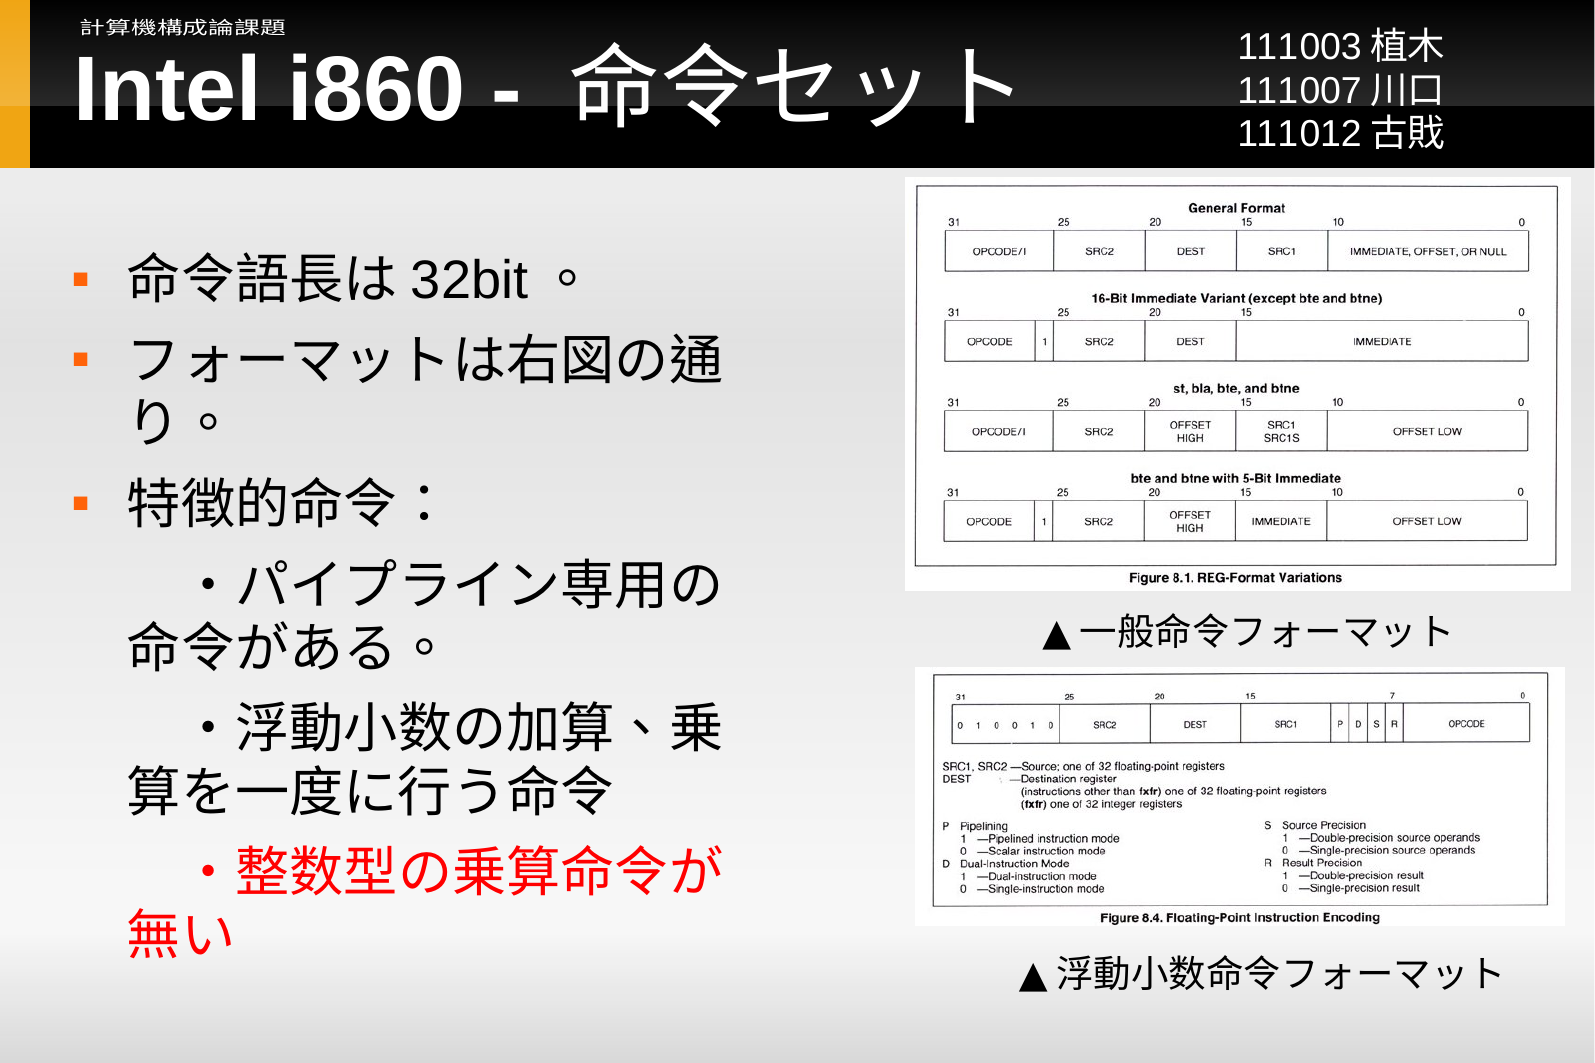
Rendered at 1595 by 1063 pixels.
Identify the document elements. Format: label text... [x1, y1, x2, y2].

list 命令語長は32bit。 フォーマットは右図の通り。 特徴的命令： ・パイプライン専用の命令がある。 ・浮動小数の加算、乗算を一度に行う命令 ・整数型の乗算命令が無い [56, 248, 745, 951]
title Intel i860 - 命令セット [74, 0, 1510, 178]
picture [0, 0, 1595, 1063]
text_box 計算機構成論課題 [64, 7, 302, 48]
text_box ▲浮動小数命令フォーマット [1003, 945, 1565, 1004]
text_box 111003植木 111007川口 111012古戝 [1222, 17, 1518, 164]
text_box ▲一般命令フォーマット [1027, 603, 1589, 662]
